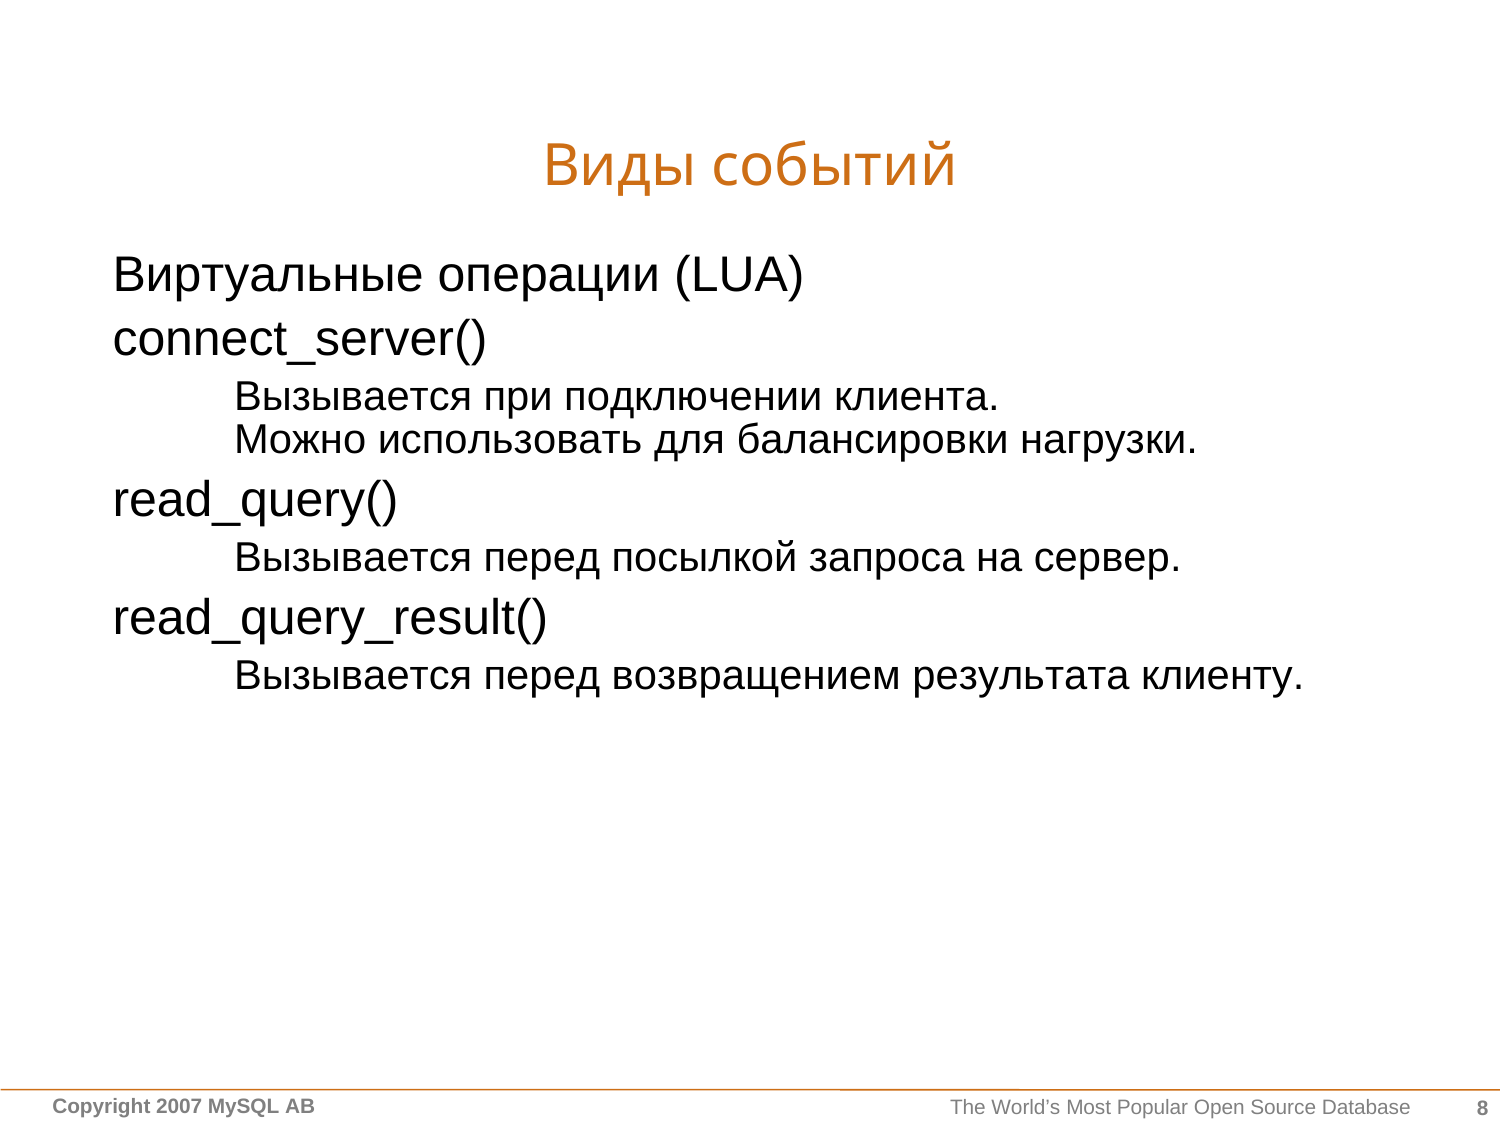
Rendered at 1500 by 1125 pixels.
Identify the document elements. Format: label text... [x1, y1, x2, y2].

list Виртуальные операции (LUA) connect_server() Вызывается при подключении клиента. Можно использовать для балансировки нагрузки. read_query() Вызывается перед посылкой запроса на сервер. read_query_result() Вызывается перед возвращением результата клиенту. [112, 249, 1388, 1098]
title Виды событий [0, 94, 1500, 218]
